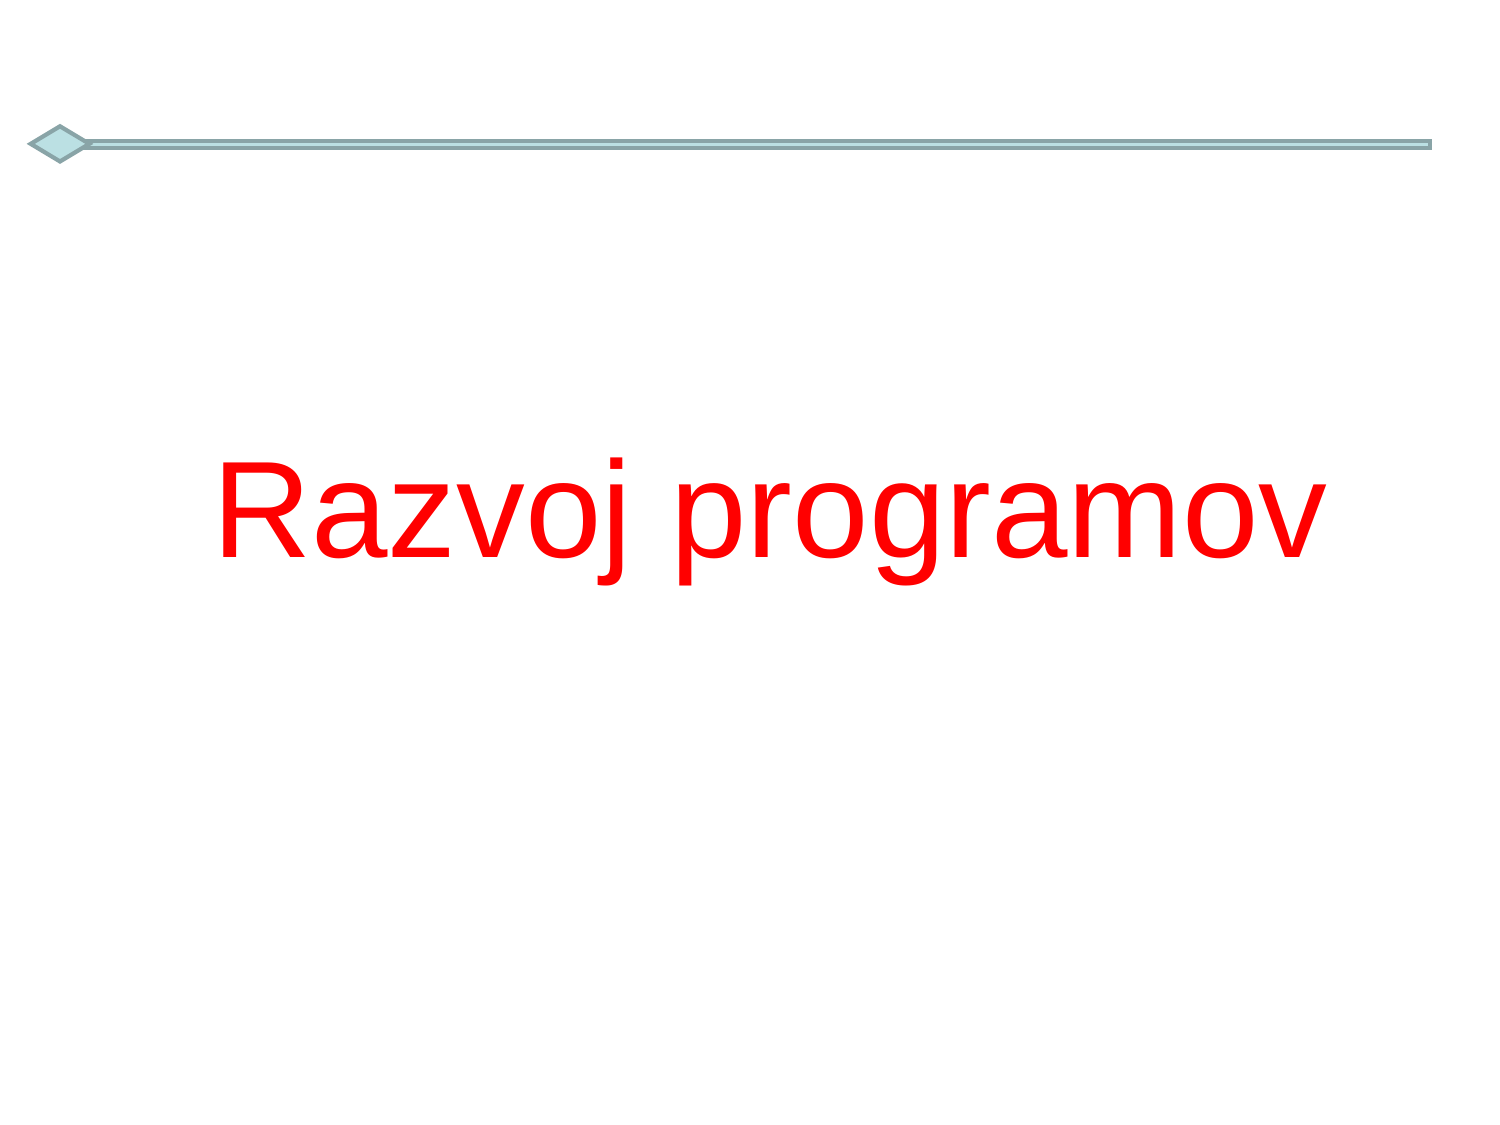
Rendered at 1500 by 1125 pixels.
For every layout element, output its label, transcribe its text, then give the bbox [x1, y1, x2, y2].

text_box Razvoj programov [159, 412, 1343, 593]
